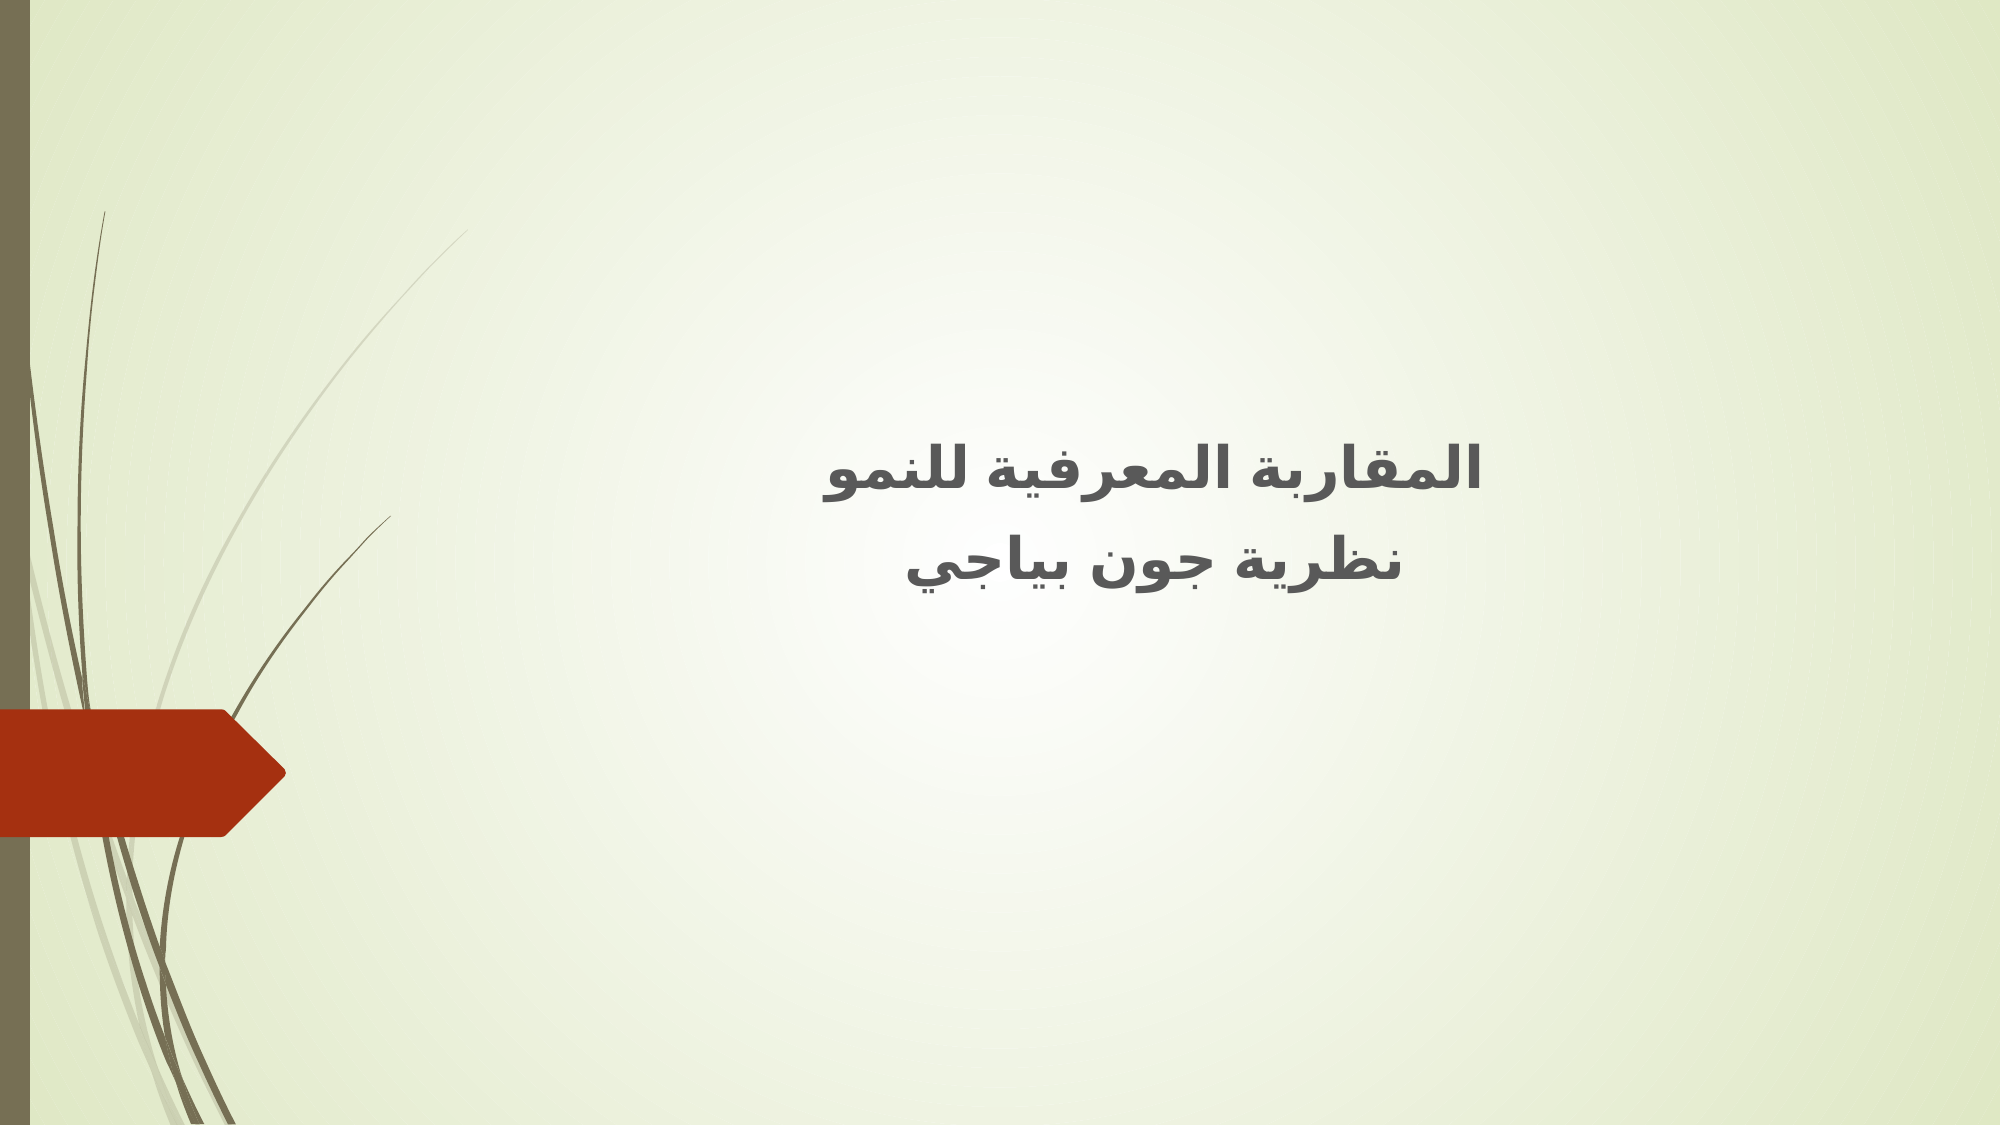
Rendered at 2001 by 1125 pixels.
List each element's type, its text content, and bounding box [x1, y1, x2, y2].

subtitle المقاربة المعرفية للنمو نظرية جون بياجي [310, 3, 2000, 1125]
